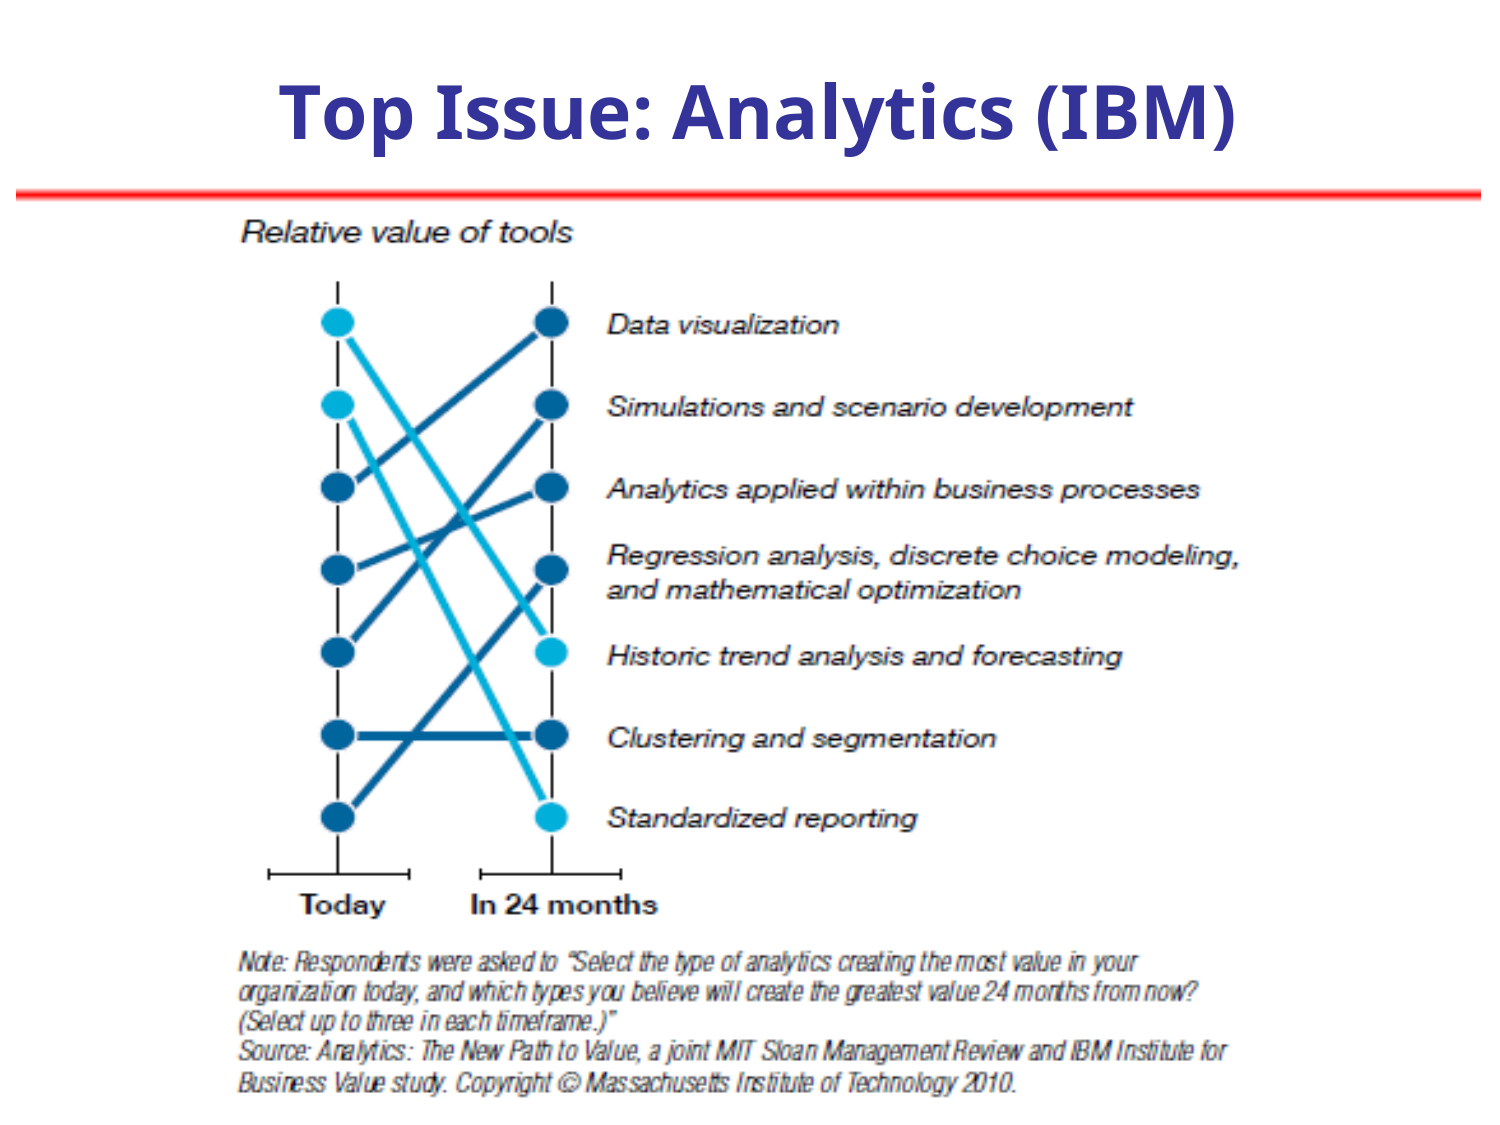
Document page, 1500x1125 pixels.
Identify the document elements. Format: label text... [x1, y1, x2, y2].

picture [225, 209, 1276, 1125]
title Top Issue: Analytics (IBM) [124, 0, 1391, 163]
